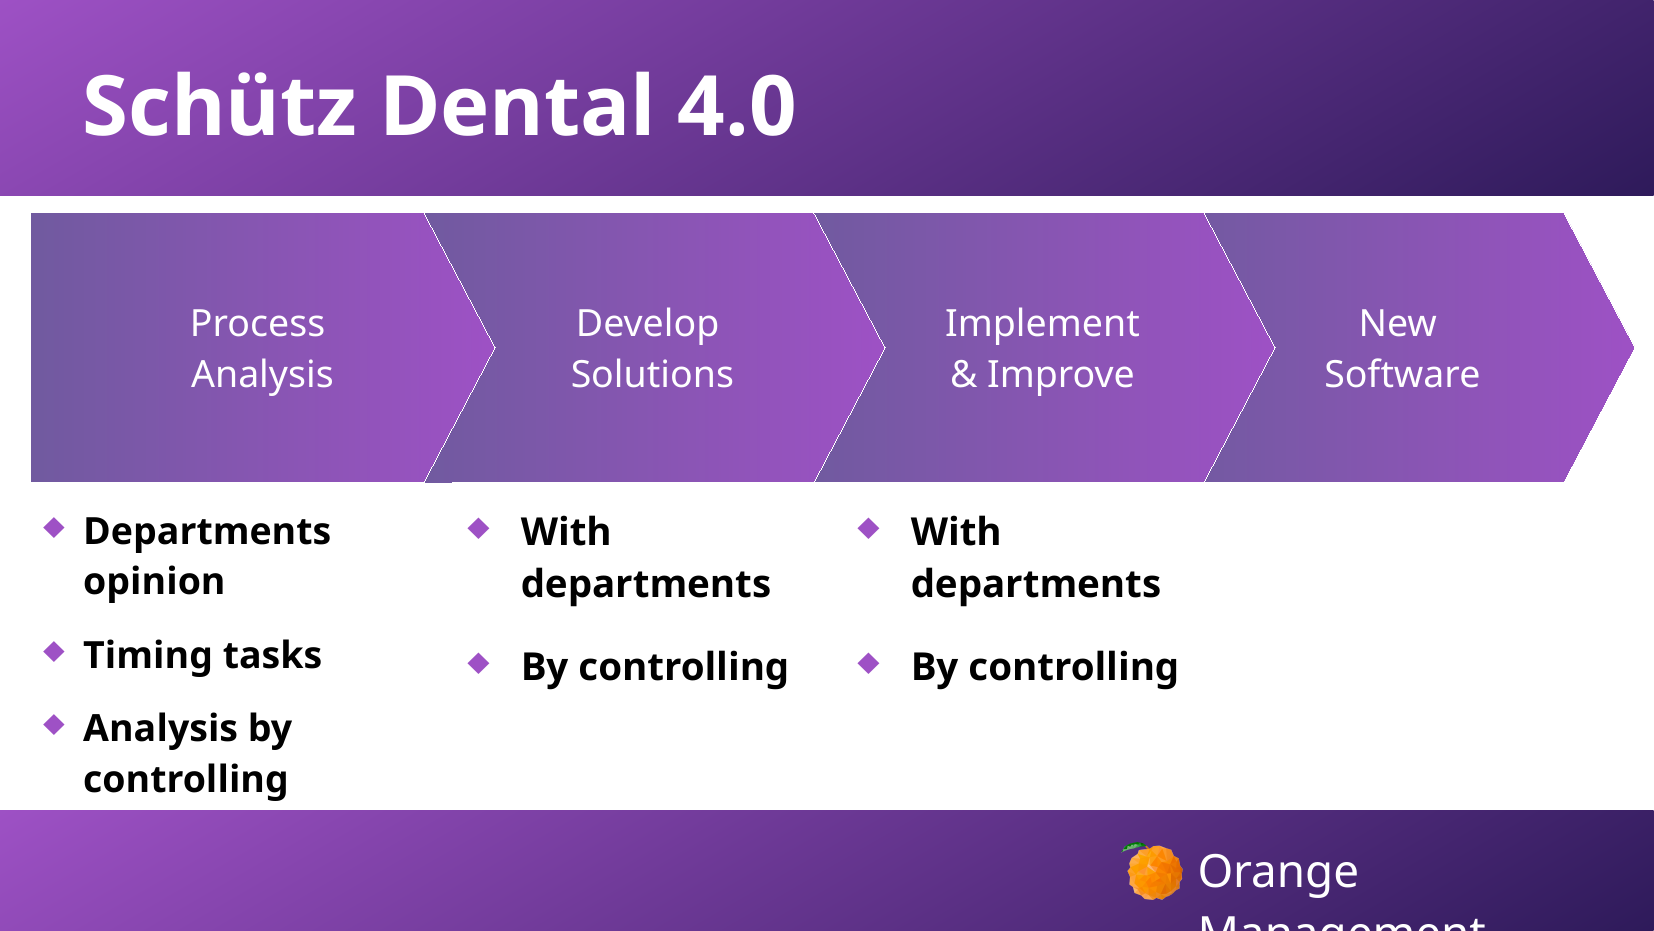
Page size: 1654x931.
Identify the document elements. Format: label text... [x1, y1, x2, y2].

text_box [0, 0, 1654, 196]
text_box [1396, 927, 1407, 931]
text_box [1381, 927, 1391, 931]
text_box [1205, 921, 1209, 931]
text_box Process Analysis [30, 212, 496, 483]
text_box [1423, 927, 1434, 931]
list With departments By controlling [450, 504, 811, 805]
text_box Orange Management [1182, 830, 1648, 907]
list Departments opinion Timing tasks Analysis by controlling [30, 504, 436, 805]
text_box Develop Solutions [420, 212, 886, 484]
text_box New Software [1205, 212, 1636, 483]
text_box [1326, 927, 1337, 931]
text_box [0, 810, 1654, 931]
list With departments By controlling [840, 504, 1201, 805]
text_box Implement & Improve [814, 212, 1276, 483]
text_box [1450, 927, 1461, 931]
text_box [1355, 927, 1366, 931]
text_box [1273, 927, 1284, 931]
title Schütz Dental 4.0 [82, 25, 1571, 181]
picture [1121, 842, 1182, 901]
